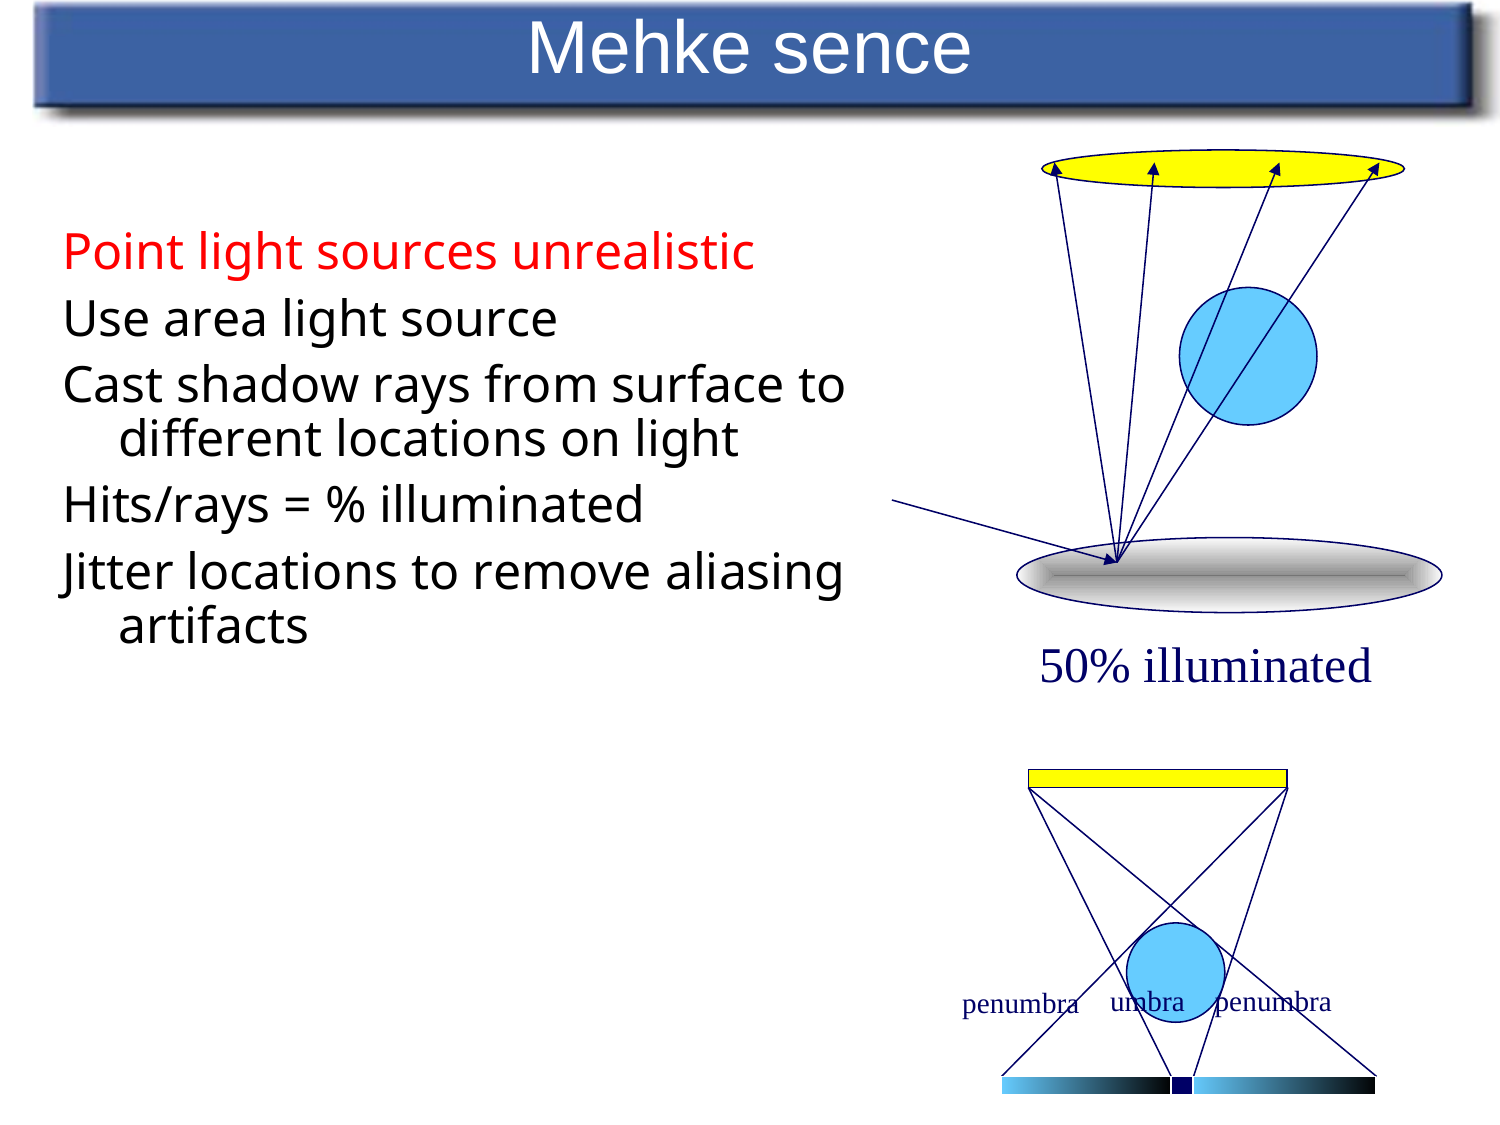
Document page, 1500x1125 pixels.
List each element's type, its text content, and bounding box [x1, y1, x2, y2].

picture [32, 0, 1500, 127]
text_box [1075, 543, 1115, 559]
text_box umbra [1095, 974, 1200, 1026]
text_box penumbra [947, 976, 1095, 1028]
text_box [1119, 542, 1123, 552]
text_box [1179, 291, 1225, 387]
text_box penumbra [1200, 974, 1348, 1026]
text_box [1041, 149, 1405, 188]
text_box [1001, 1076, 1376, 1095]
text_box 50% illuminated [1025, 624, 1388, 701]
title Mehke sence [112, 0, 1388, 97]
text_box [1016, 537, 1442, 613]
text_box [1214, 301, 1317, 426]
list Point light sources unrealistic Use area light source Cast shadow rays from surface to different locations on light Hits/rays = % illuminated Jitter locations to remove aliasing artifacts [47, 218, 910, 907]
text_box [1126, 922, 1225, 974]
text_box [1028, 769, 1288, 788]
text_box [1188, 287, 1288, 415]
